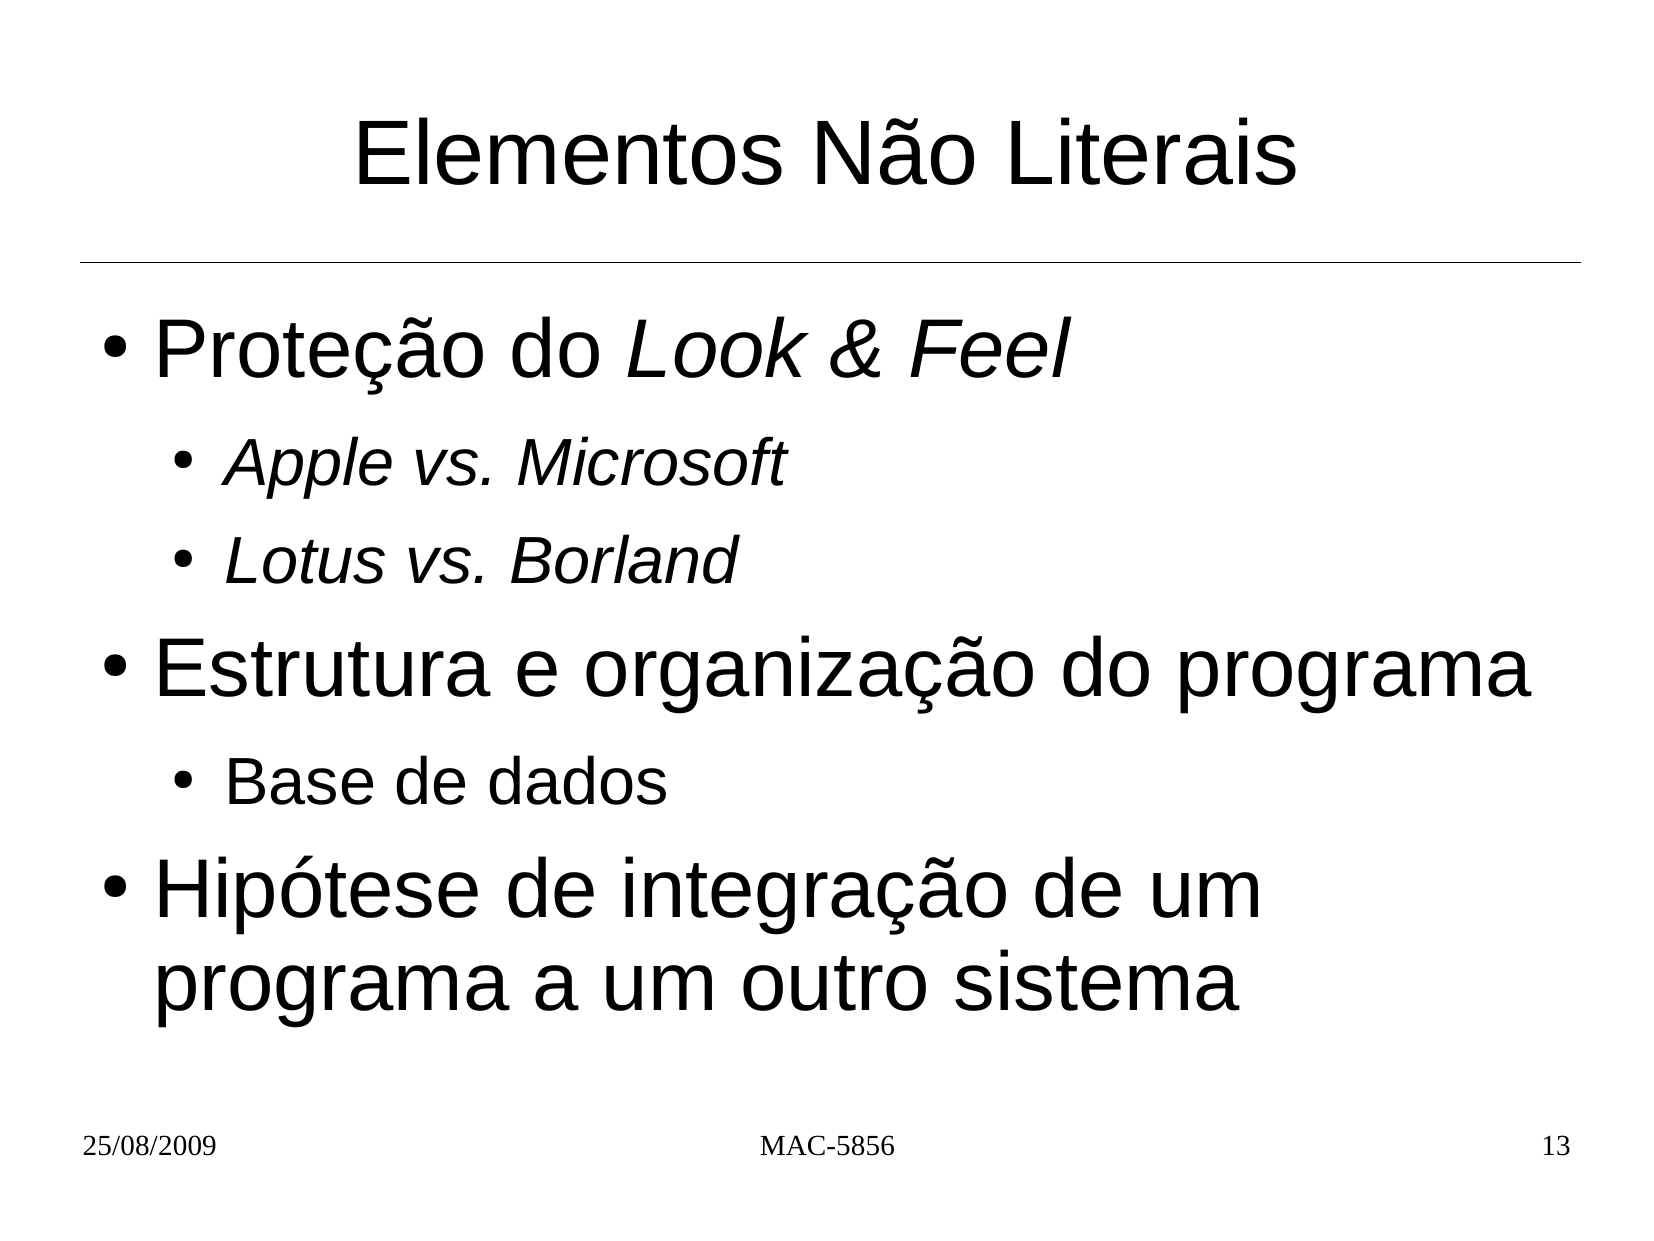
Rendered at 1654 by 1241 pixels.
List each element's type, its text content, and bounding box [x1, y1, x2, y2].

title Elementos Não Literais [82, 56, 1571, 250]
list Proteção do Look & Feel Apple vs. Microsoft Lotus vs. Borland Estrutura e organização do programa Base de dados Hipótese de integração de um programa a um outro sistema [82, 302, 1571, 1099]
